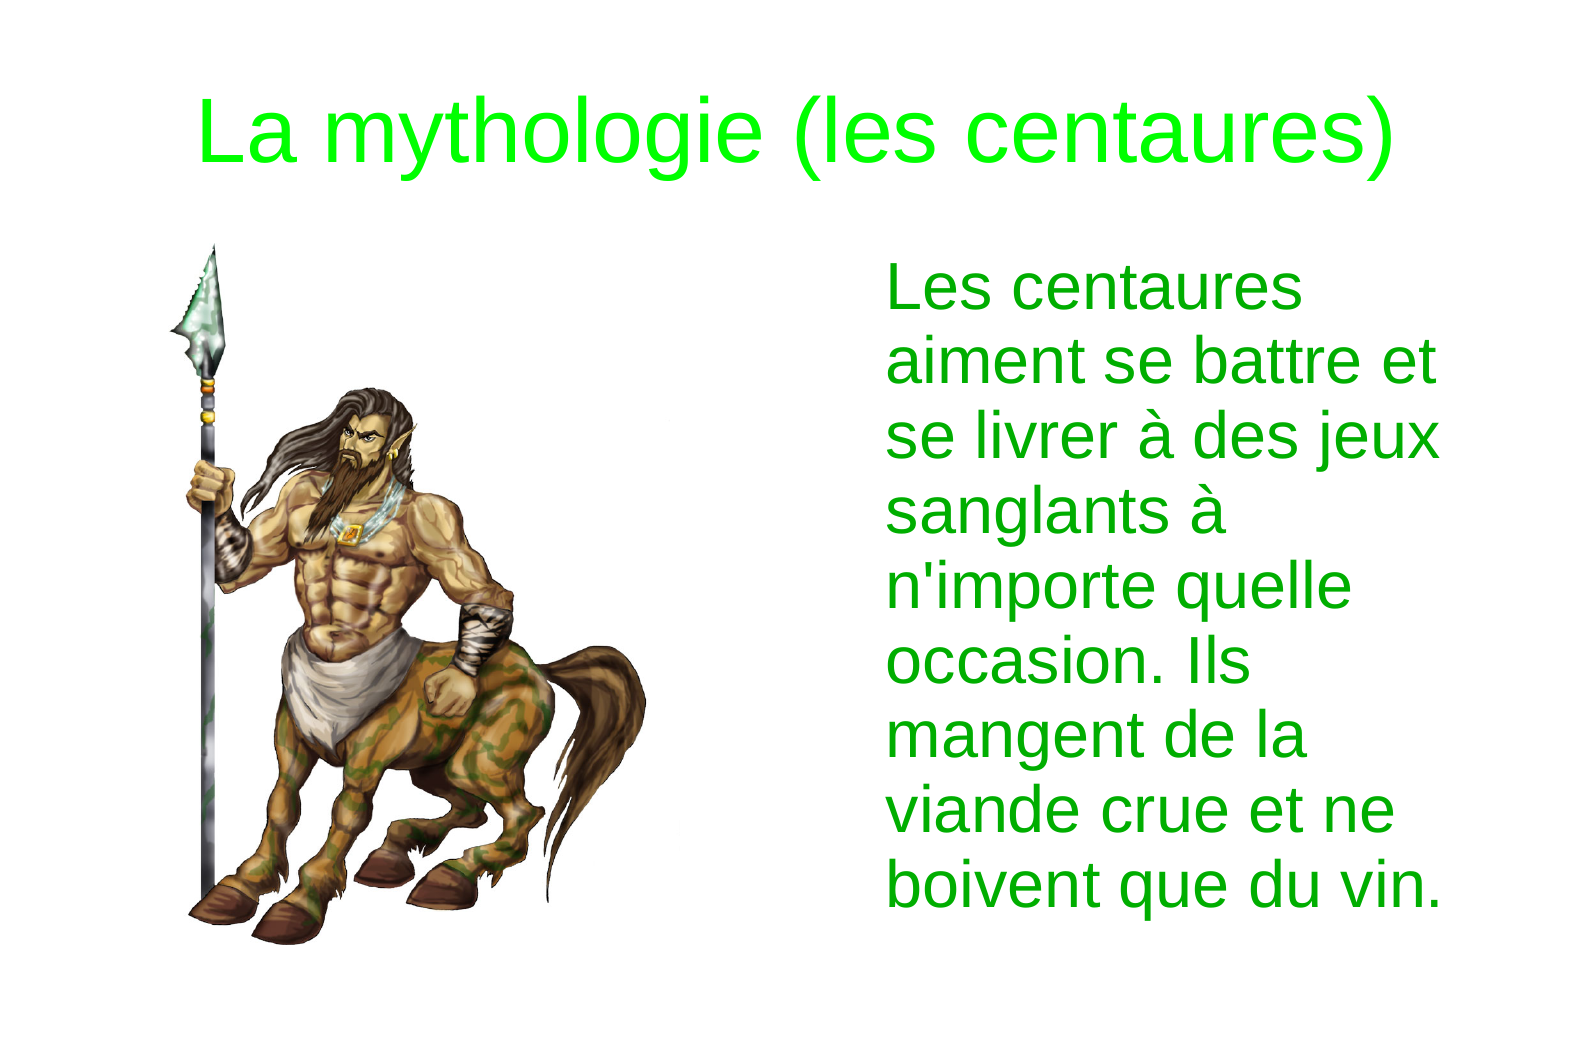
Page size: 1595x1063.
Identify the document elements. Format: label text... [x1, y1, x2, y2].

title La mythologie (les centaures) [79, 49, 1515, 213]
picture [168, 243, 680, 945]
list Les centaures aiment se battre et se livrer à des jeux sanglants à n'importe quelle occasion. Ils mangent de la viande crue et ne boivent que du vin. [814, 248, 1516, 1026]
